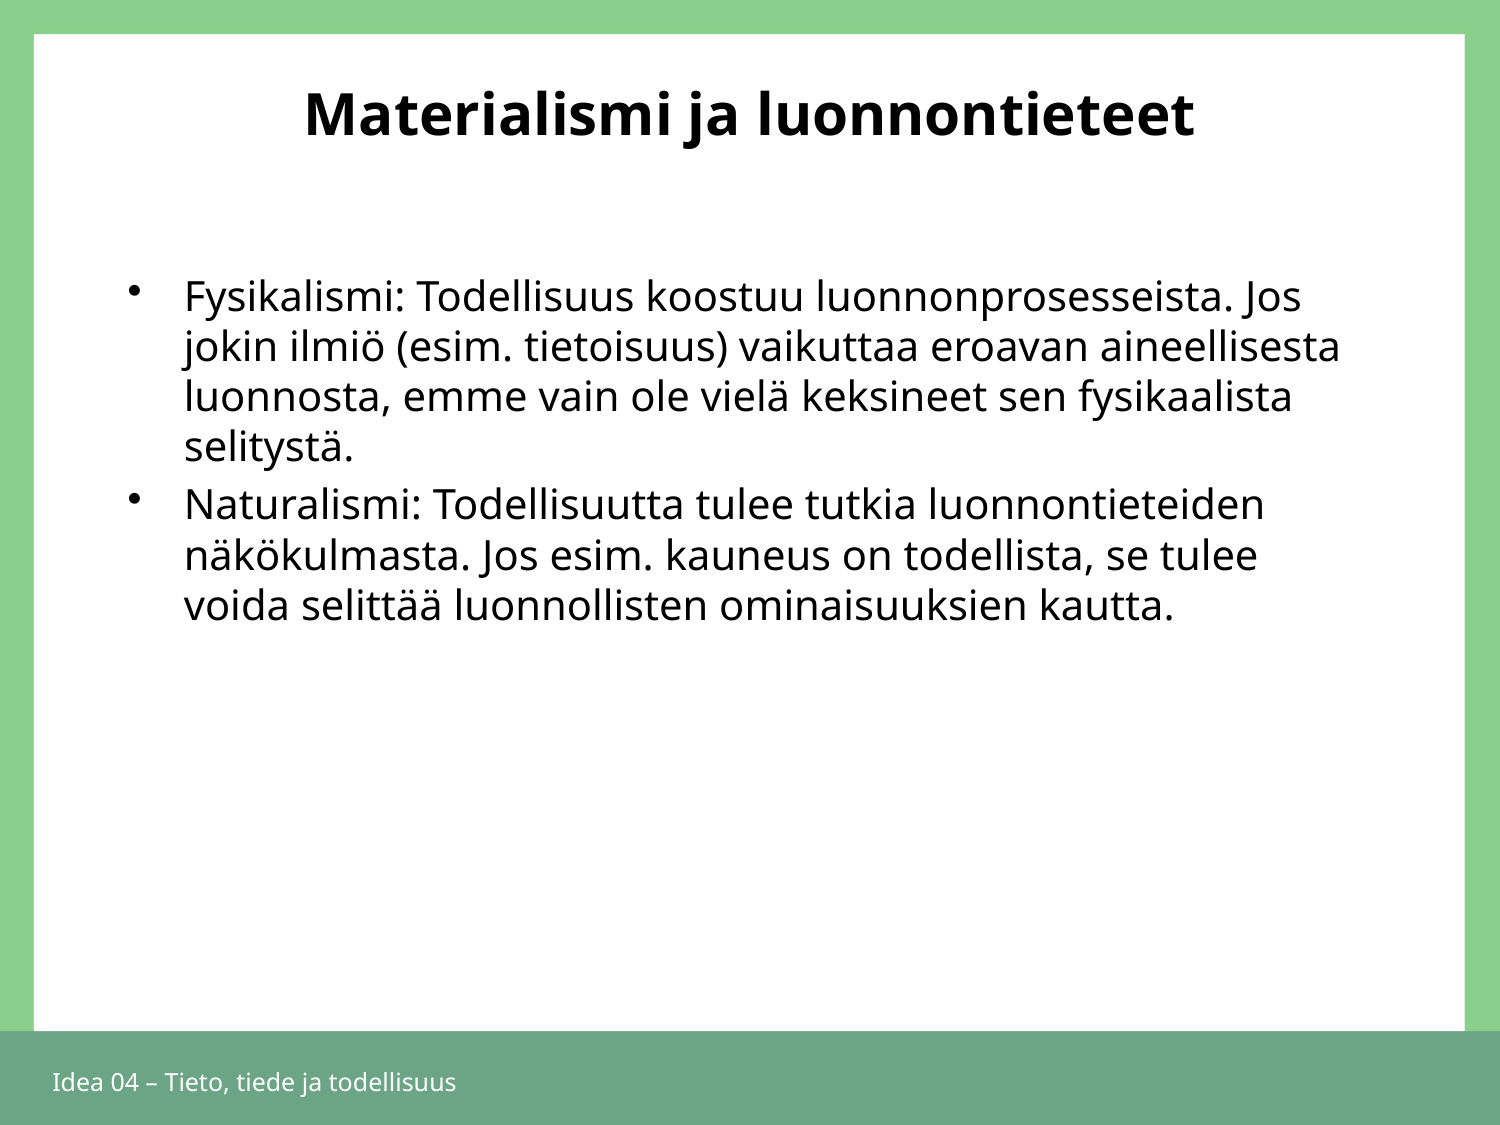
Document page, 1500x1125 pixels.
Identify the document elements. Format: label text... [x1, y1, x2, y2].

title Materialismi ja luonnontieteet [112, 37, 1388, 188]
list Fysikalismi: Todellisuus koostuu luonnonprosesseista. Jos jokin ilmiö (esim. tietoisuus) vaikuttaa eroavan aineellisesta luonnosta, emme vain ole vielä keksineet sen fysikaalista selitystä. Naturalismi: Todellisuutta tulee tutkia luonnontieteiden näkökulmasta. Jos esim. kauneus on todellista, se tulee voida selittää luonnollisten ominaisuuksien kautta. [112, 262, 1388, 1000]
picture [0, 0, 1500, 1125]
